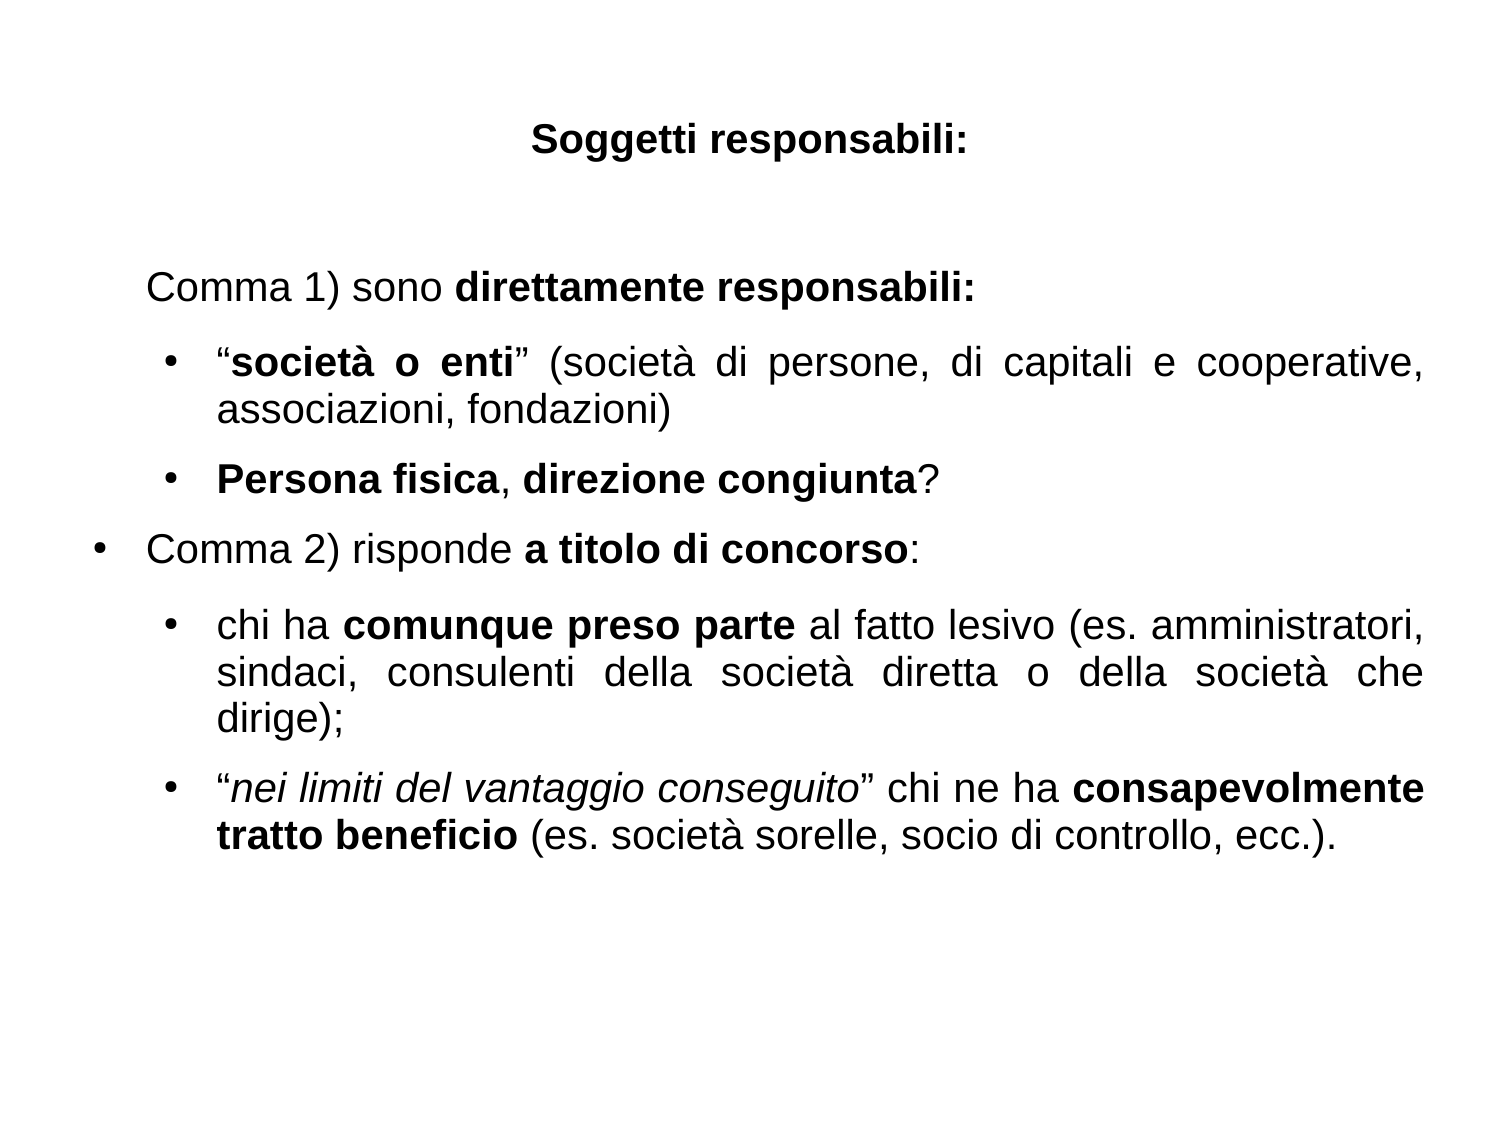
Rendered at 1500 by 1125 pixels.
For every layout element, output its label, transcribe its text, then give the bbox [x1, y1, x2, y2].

title Soggetti responsabili: [75, 45, 1426, 233]
list Comma 1) sono direttamente responsabili: “società o enti” (società di persone, di capitali e cooperative, associazioni, fondazioni) Persona fisica, direzione congiunta? Comma 2) risponde a titolo di concorso: chi ha comunque preso parte al fatto lesivo (es. amministratori, sindaci, consulenti della società diretta o della società che dirige); “nei limiti del vantaggio conseguito” chi ne ha consapevolmente tratto beneficio (es. società sorelle, socio di controllo, ecc.). [75, 263, 1425, 1006]
